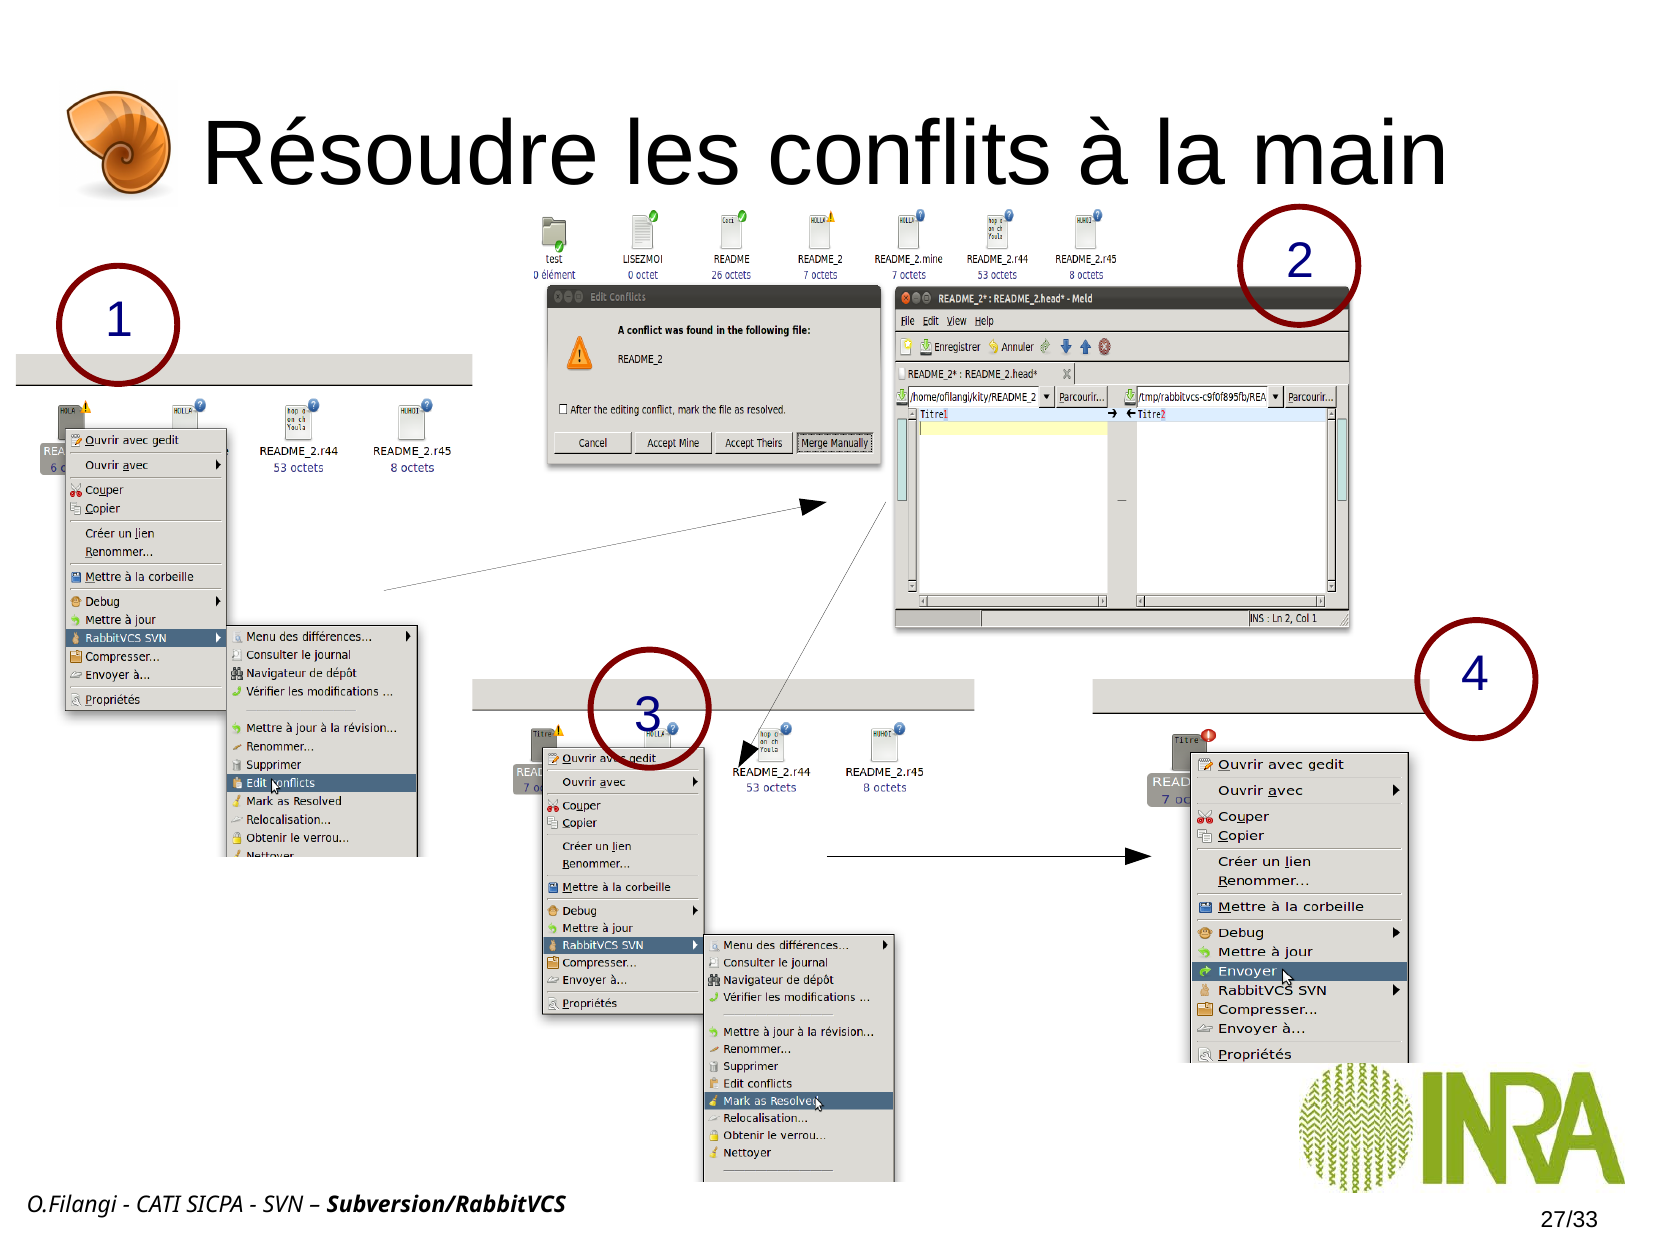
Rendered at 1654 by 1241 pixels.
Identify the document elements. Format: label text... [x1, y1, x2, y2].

picture [1421, 679, 1430, 709]
title Résoudre les conflits à la main [82, 49, 1571, 257]
text_box <numéro>/34 [1525, 1199, 1654, 1241]
text_box O.Filangi - CATI SICPA - SVN – Subversion/RabbitVCS [5, 1181, 611, 1227]
picture [59, 80, 178, 207]
picture [15, 354, 975, 1182]
text_box 2 [1271, 224, 1329, 296]
picture [1092, 679, 1625, 1193]
picture [1244, 210, 1355, 321]
text_box 3 [620, 679, 678, 750]
text_box 4 [1446, 638, 1505, 709]
picture [534, 206, 1359, 637]
picture [71, 354, 165, 380]
picture [594, 679, 705, 764]
text_box 1 [90, 283, 148, 355]
picture [1320, 206, 1359, 245]
